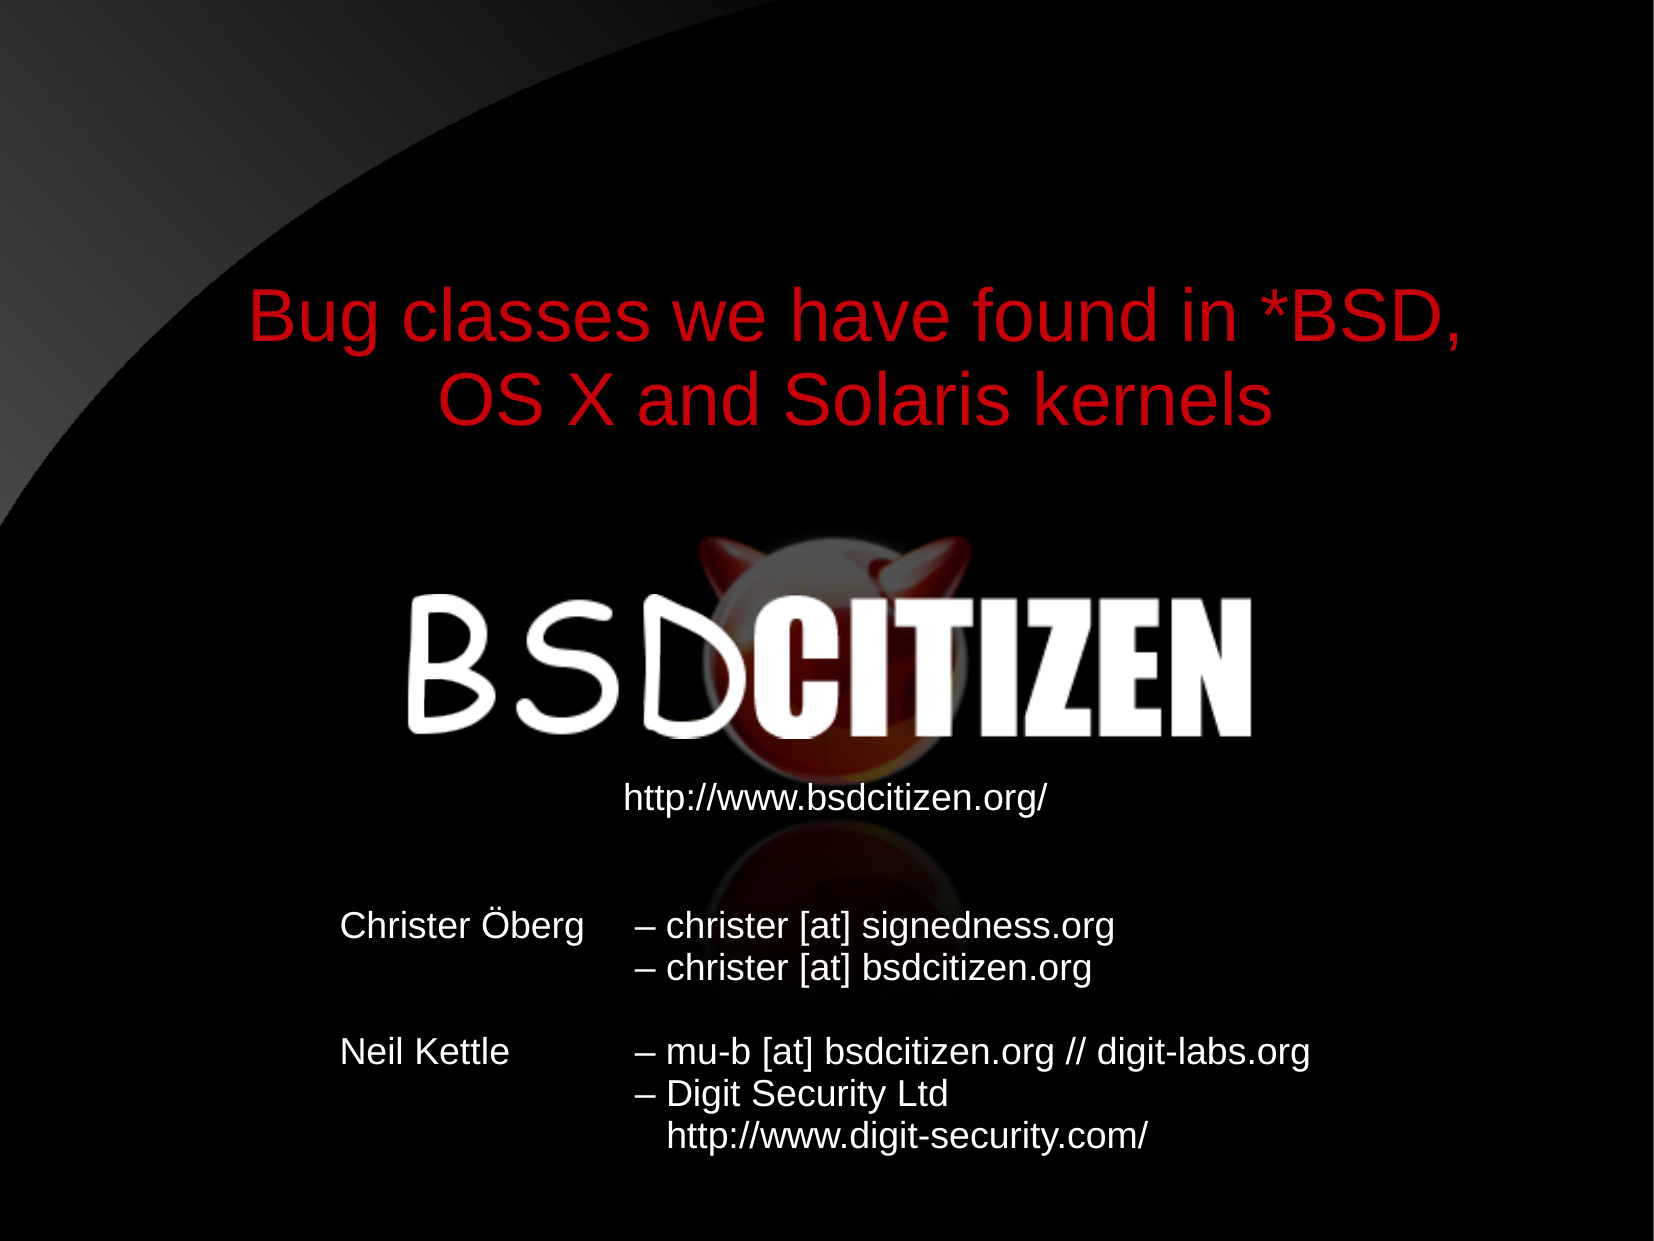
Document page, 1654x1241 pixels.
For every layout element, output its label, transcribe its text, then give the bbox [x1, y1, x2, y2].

text_box Bug classes we have found in *BSD, OS X and Solaris kernels [206, 265, 1506, 449]
picture [0, 0, 1654, 1241]
text_box http://www.bsdcitizen.org/ [608, 769, 1064, 869]
text_box Christer Öberg – christer [at] signedness.org – christer [at] bsdcitizen.org Neil Kettle – mu-b [at] bsdcitizen.org // digit-labs.org – Digit Security Ltd http://www.digit-security.com/ [324, 897, 1359, 1165]
